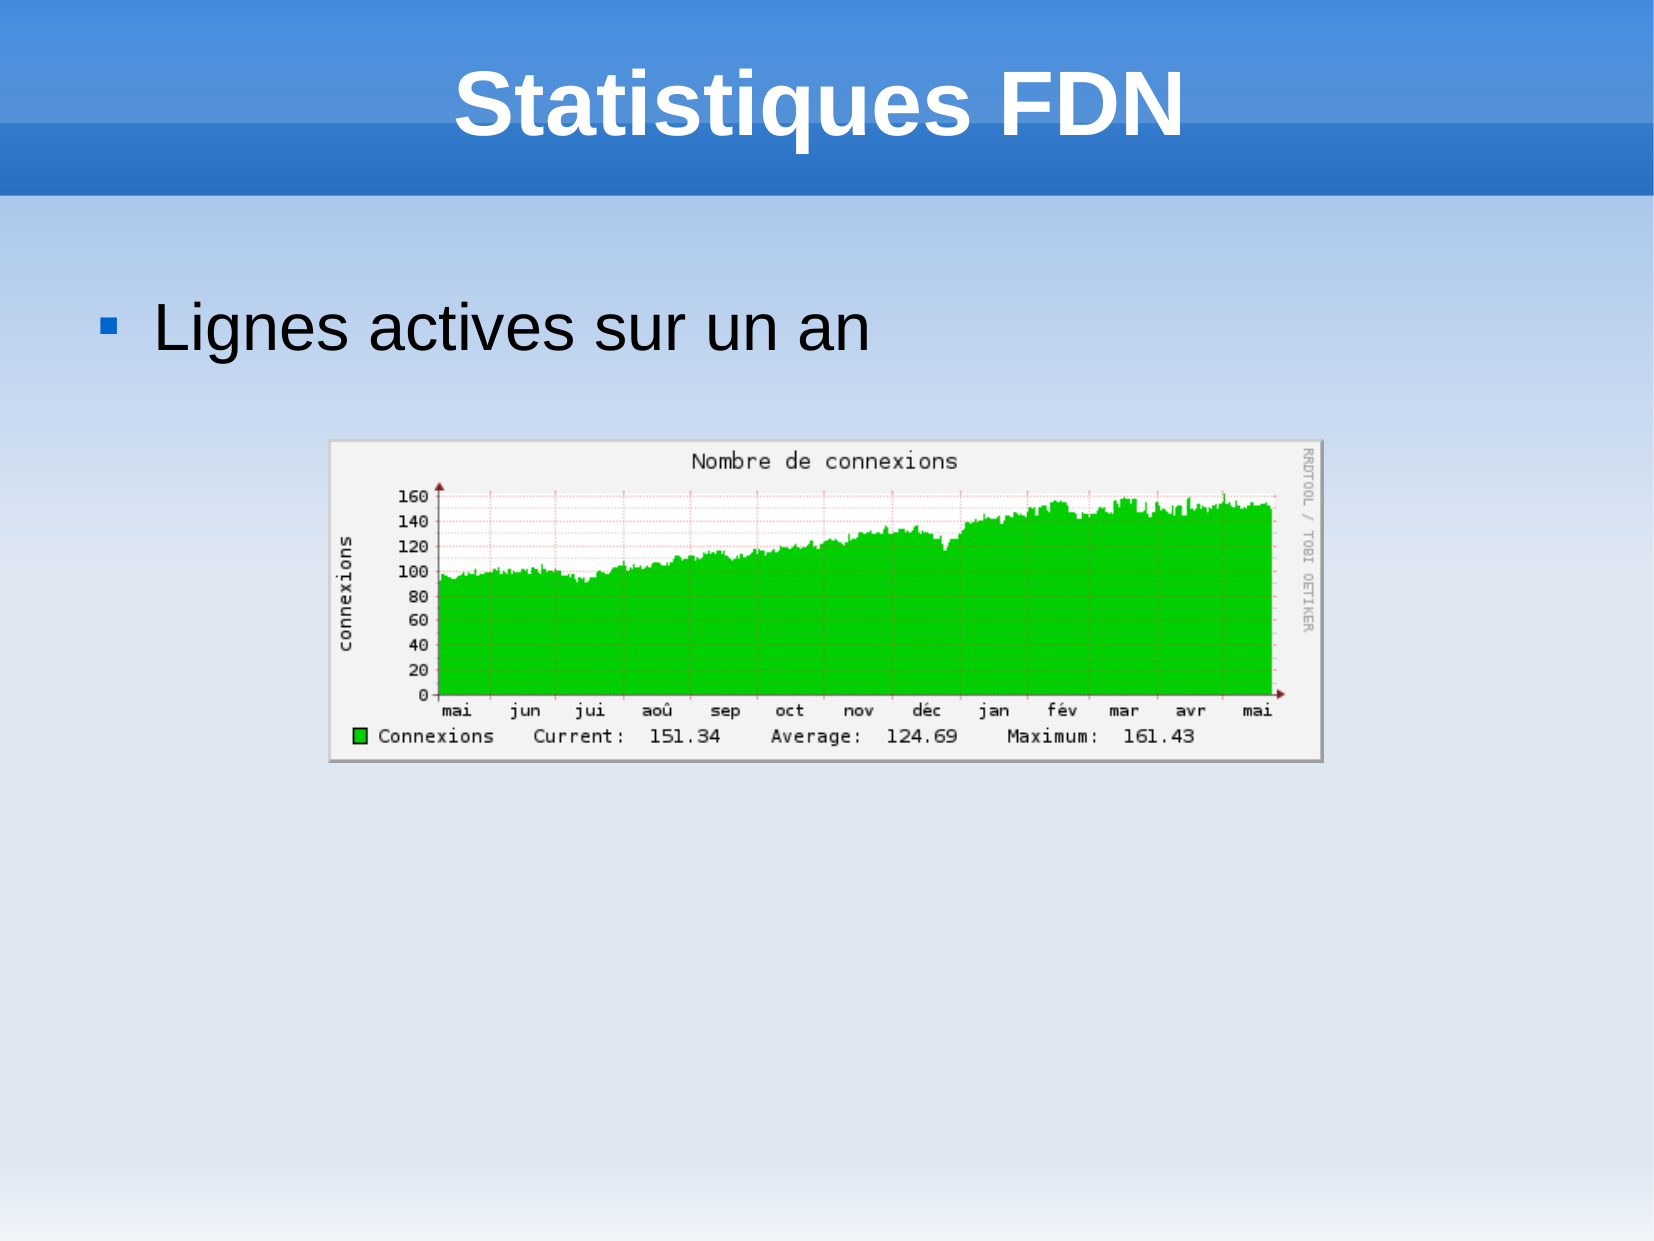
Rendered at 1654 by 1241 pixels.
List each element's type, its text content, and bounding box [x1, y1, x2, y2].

title Statistiques FDN [76, 7, 1565, 200]
list Lignes actives sur un an [82, 290, 1571, 1094]
picture [0, 0, 1654, 1241]
